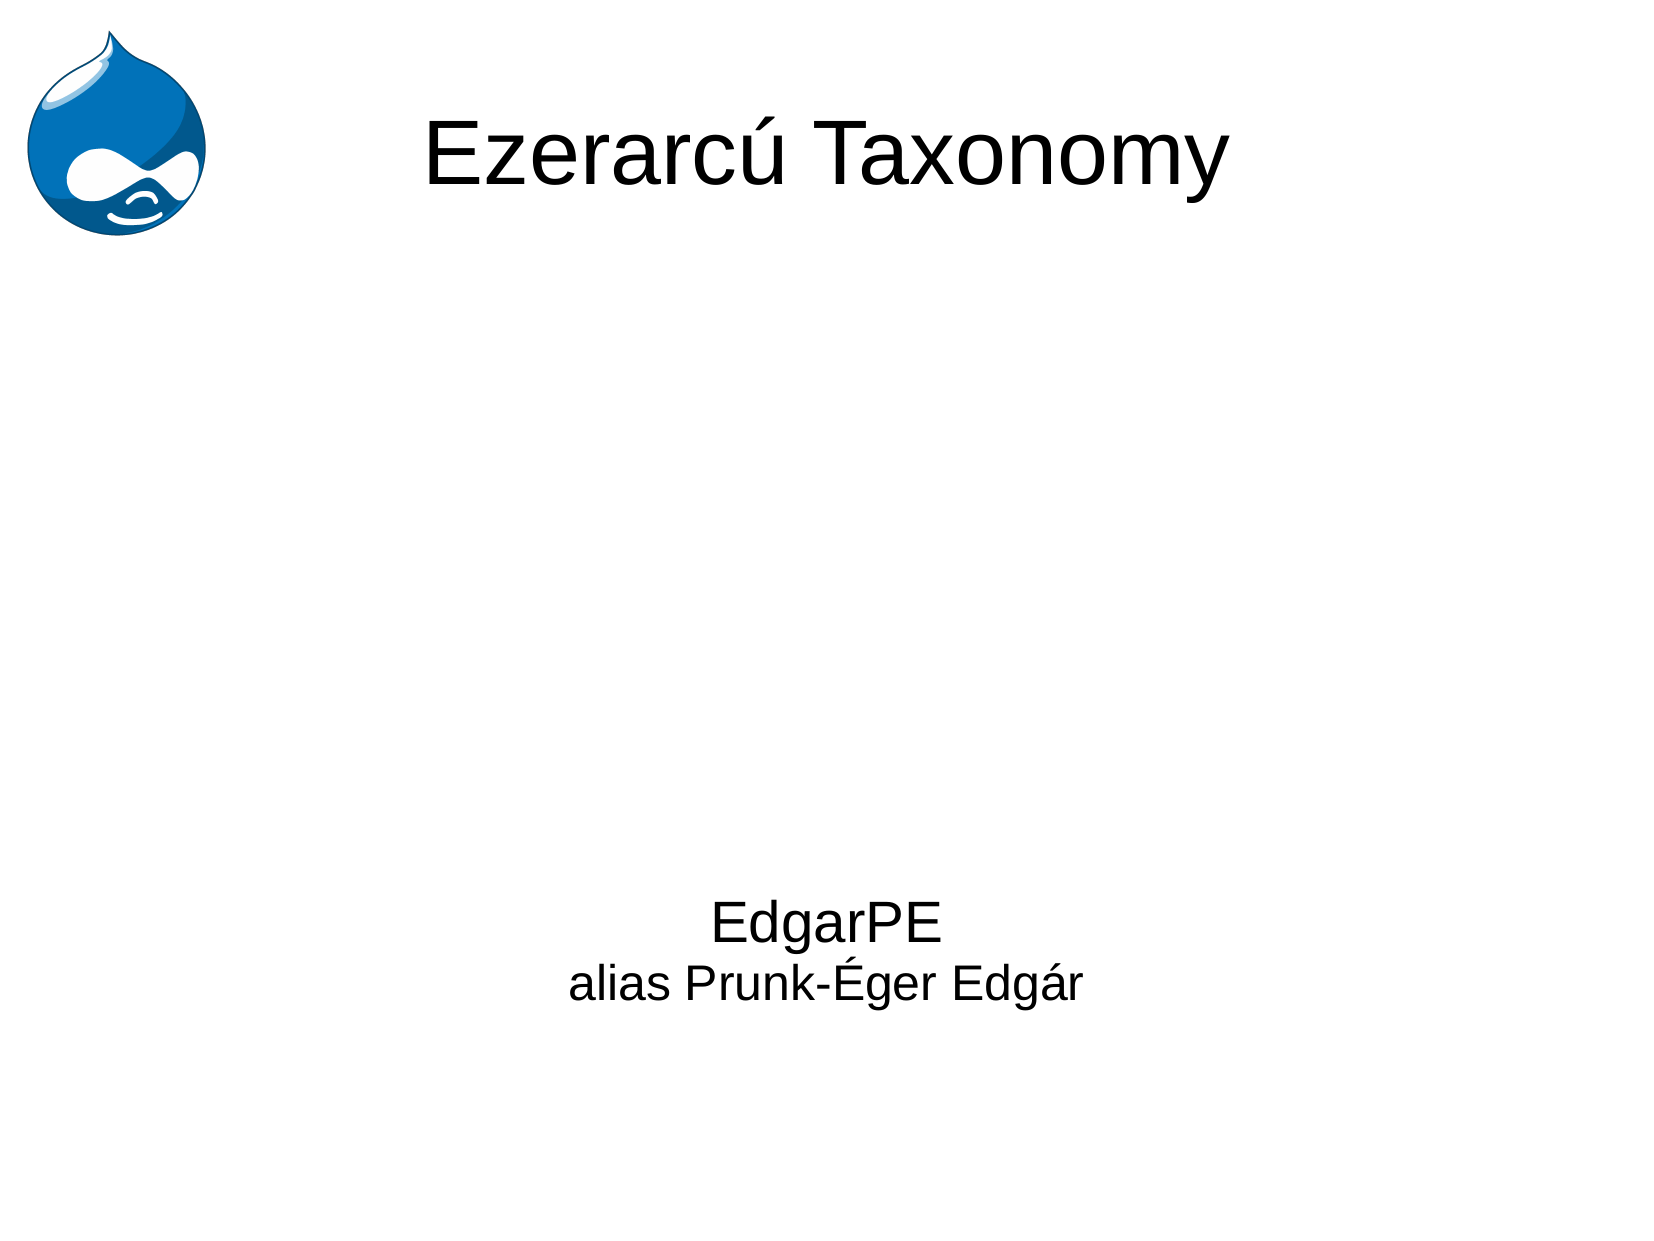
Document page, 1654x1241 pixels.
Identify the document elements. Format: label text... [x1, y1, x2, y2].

title Ezerarcú Taxonomy [82, 49, 1571, 257]
picture [26, 29, 207, 237]
subtitle EdgarPE alias Prunk-Éger Edgár [82, 290, 1571, 1109]
